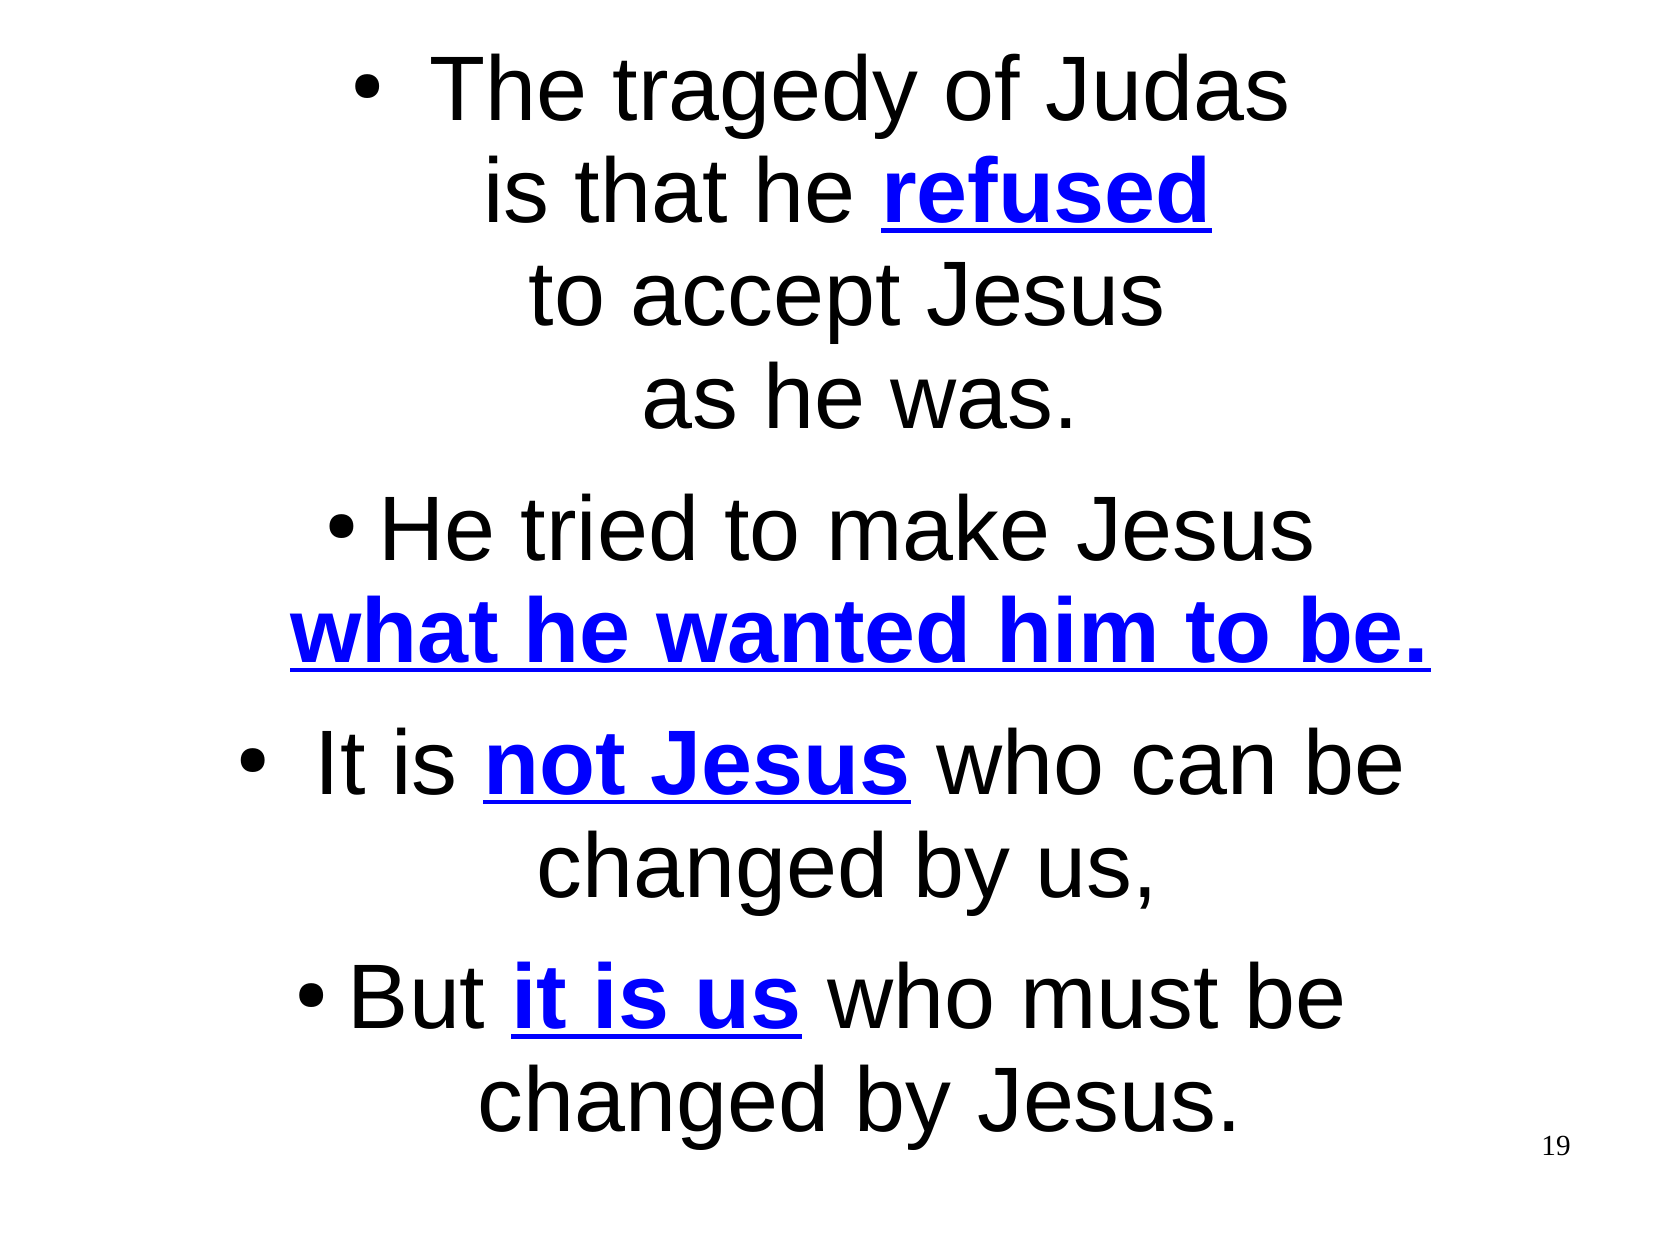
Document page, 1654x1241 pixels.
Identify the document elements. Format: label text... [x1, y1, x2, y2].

list The tragedy of Judas is that he refused to accept Jesus as he was. He tried to make Jesus what he wanted him to be. It is not Jesus who can be changed by us, But it is us who must be changed by Jesus. [37, 37, 1613, 1238]
